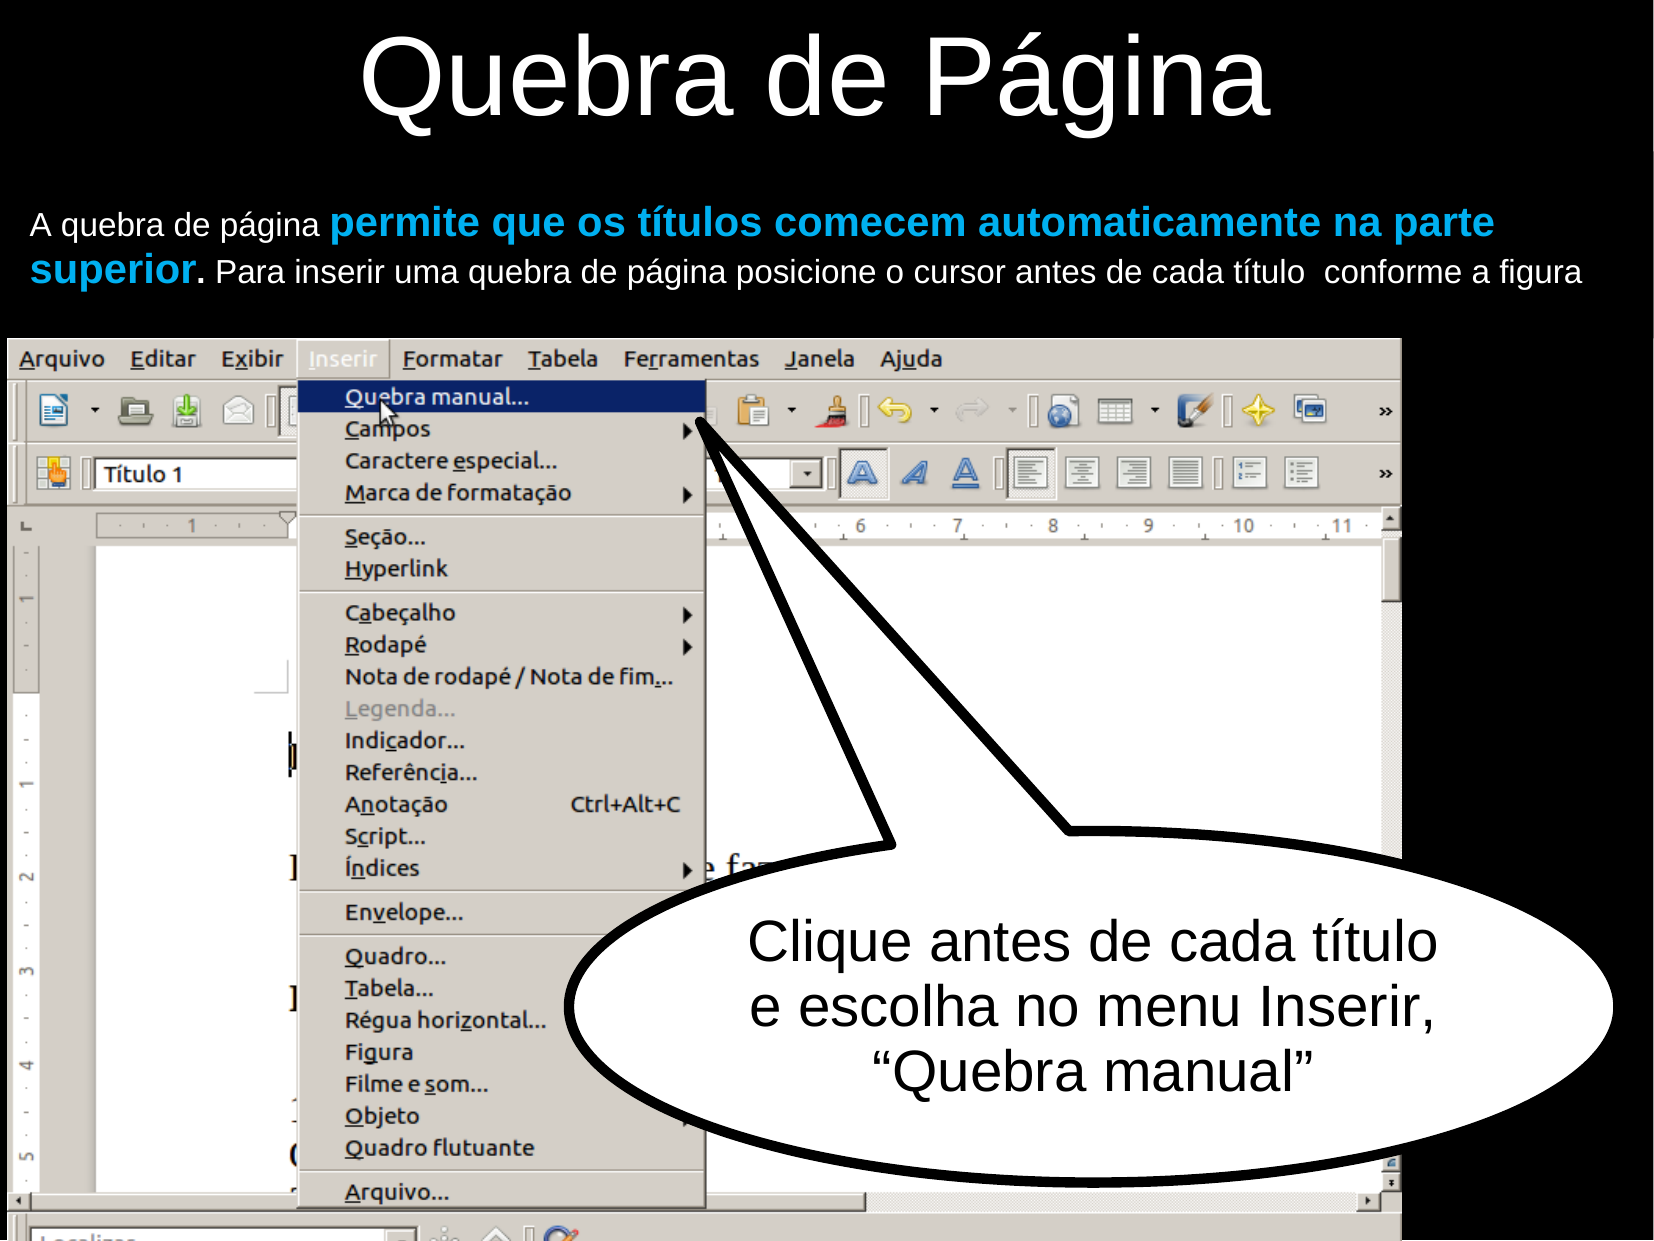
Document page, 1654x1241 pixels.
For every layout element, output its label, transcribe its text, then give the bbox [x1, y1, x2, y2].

picture [7, 338, 1402, 1241]
title Quebra de Página [70, 0, 1559, 151]
text_box Clique antes de cada título e escolha no menu Inserir, “Quebra manual” [568, 421, 1619, 1183]
text_box A quebra de página permite que os títulos comecem automaticamente na parte superior. Para inserir uma quebra de página posicione o cursor antes de cada título conforme a figura [0, 151, 1654, 339]
